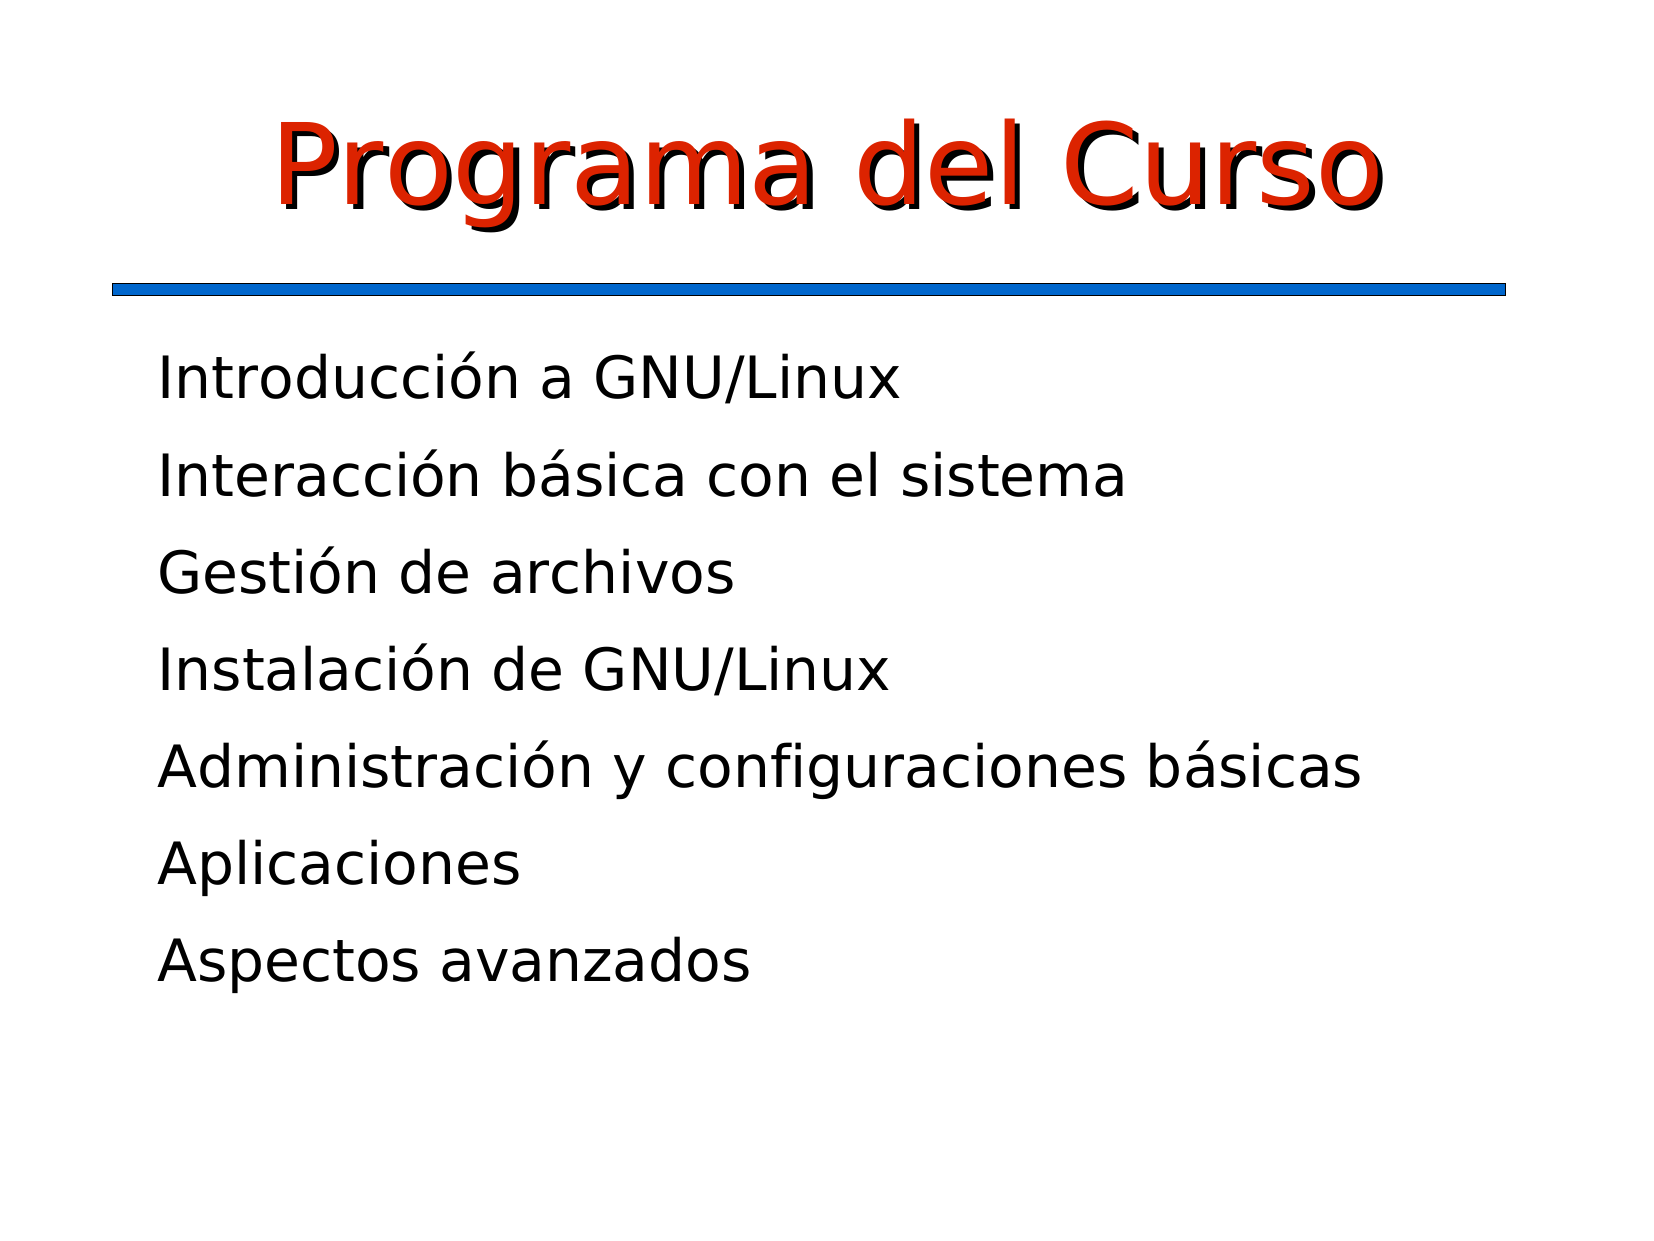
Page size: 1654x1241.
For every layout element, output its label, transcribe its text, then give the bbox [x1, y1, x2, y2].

list Introducción a GNU/Linux Interacción básica con el sistema Gestión de archivos Instalación de GNU/Linux Administración y configuraciones básicas Aplicaciones Aspectos avanzados [121, 344, 1534, 1127]
title Programa del Curso [121, 61, 1534, 269]
